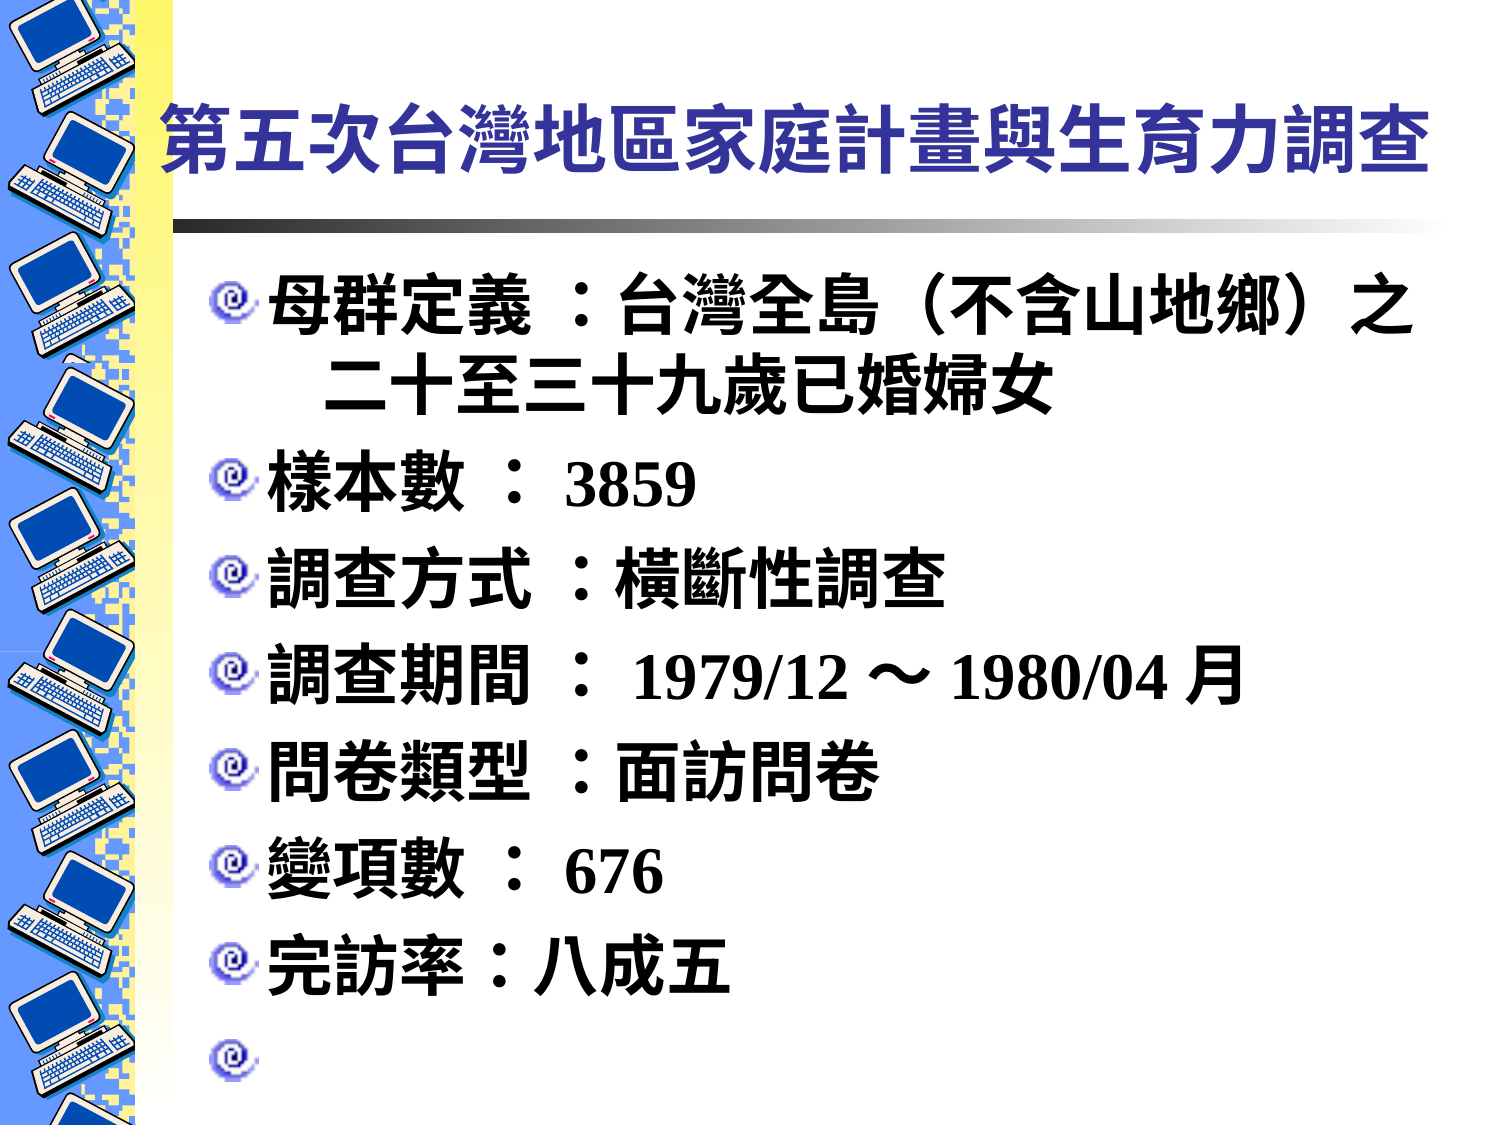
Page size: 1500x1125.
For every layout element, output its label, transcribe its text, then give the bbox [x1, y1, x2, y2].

title 第五次台灣地區家庭計畫與生育力調查 [135, 66, 1474, 193]
list 母群定義 ：台灣全島（不含山地鄉）之二十至三十九歲已婚婦女 樣本數 ：3859 調查方式 ：橫斷性調查 調查期間 ：1979/12～1980/04月 問卷類型 ：面訪問卷 變項數 ：676 完訪率：八成五 [194, 255, 1470, 1066]
